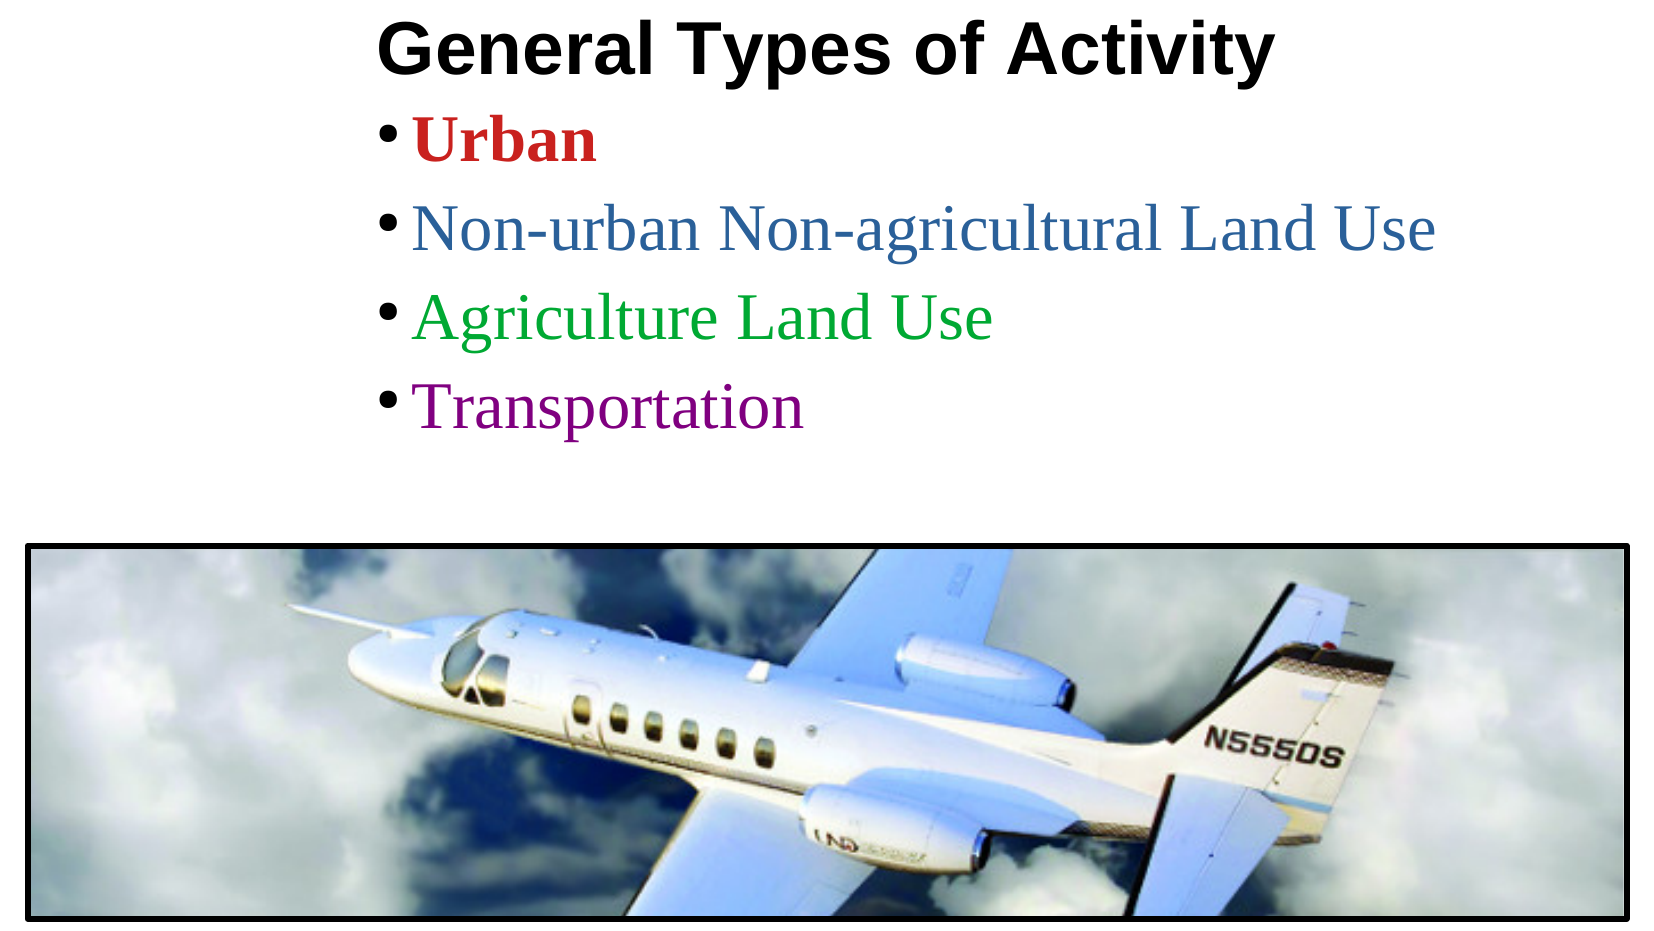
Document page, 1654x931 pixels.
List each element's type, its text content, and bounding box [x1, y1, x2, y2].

title General Types of Activity [0, 0, 1654, 101]
picture [30, 548, 1624, 916]
text_box Urban Non-urban Non-agricultural Land Use Agriculture Land Use Transportation [361, 101, 1463, 539]
